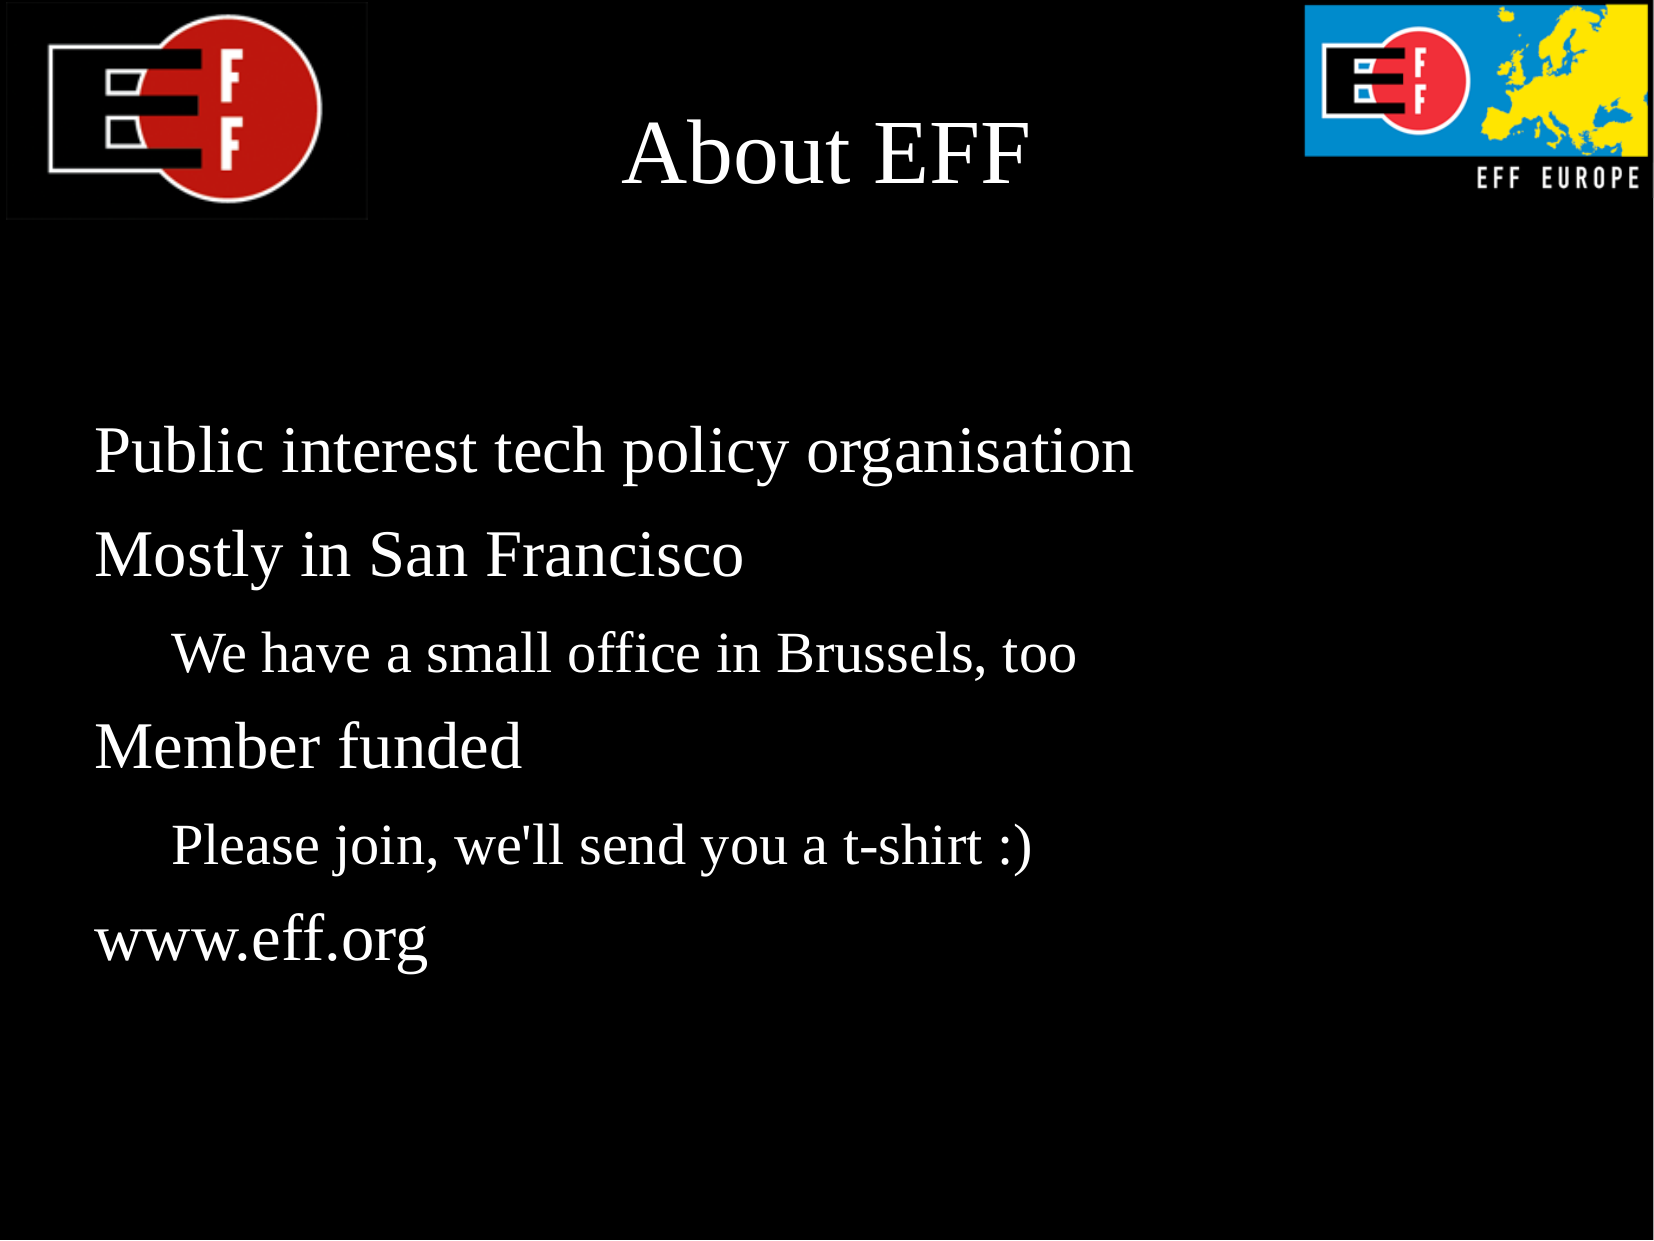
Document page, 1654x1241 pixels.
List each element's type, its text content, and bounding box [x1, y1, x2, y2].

title About EFF [82, 49, 1571, 257]
picture [1299, 0, 1654, 199]
picture [6, 2, 368, 220]
list Public interest tech policy organisation Mostly in San Francisco We have a small office in Brussels, too Member funded Please join, we'll send you a t-shirt :) www.eff.org [76, 413, 1565, 1218]
